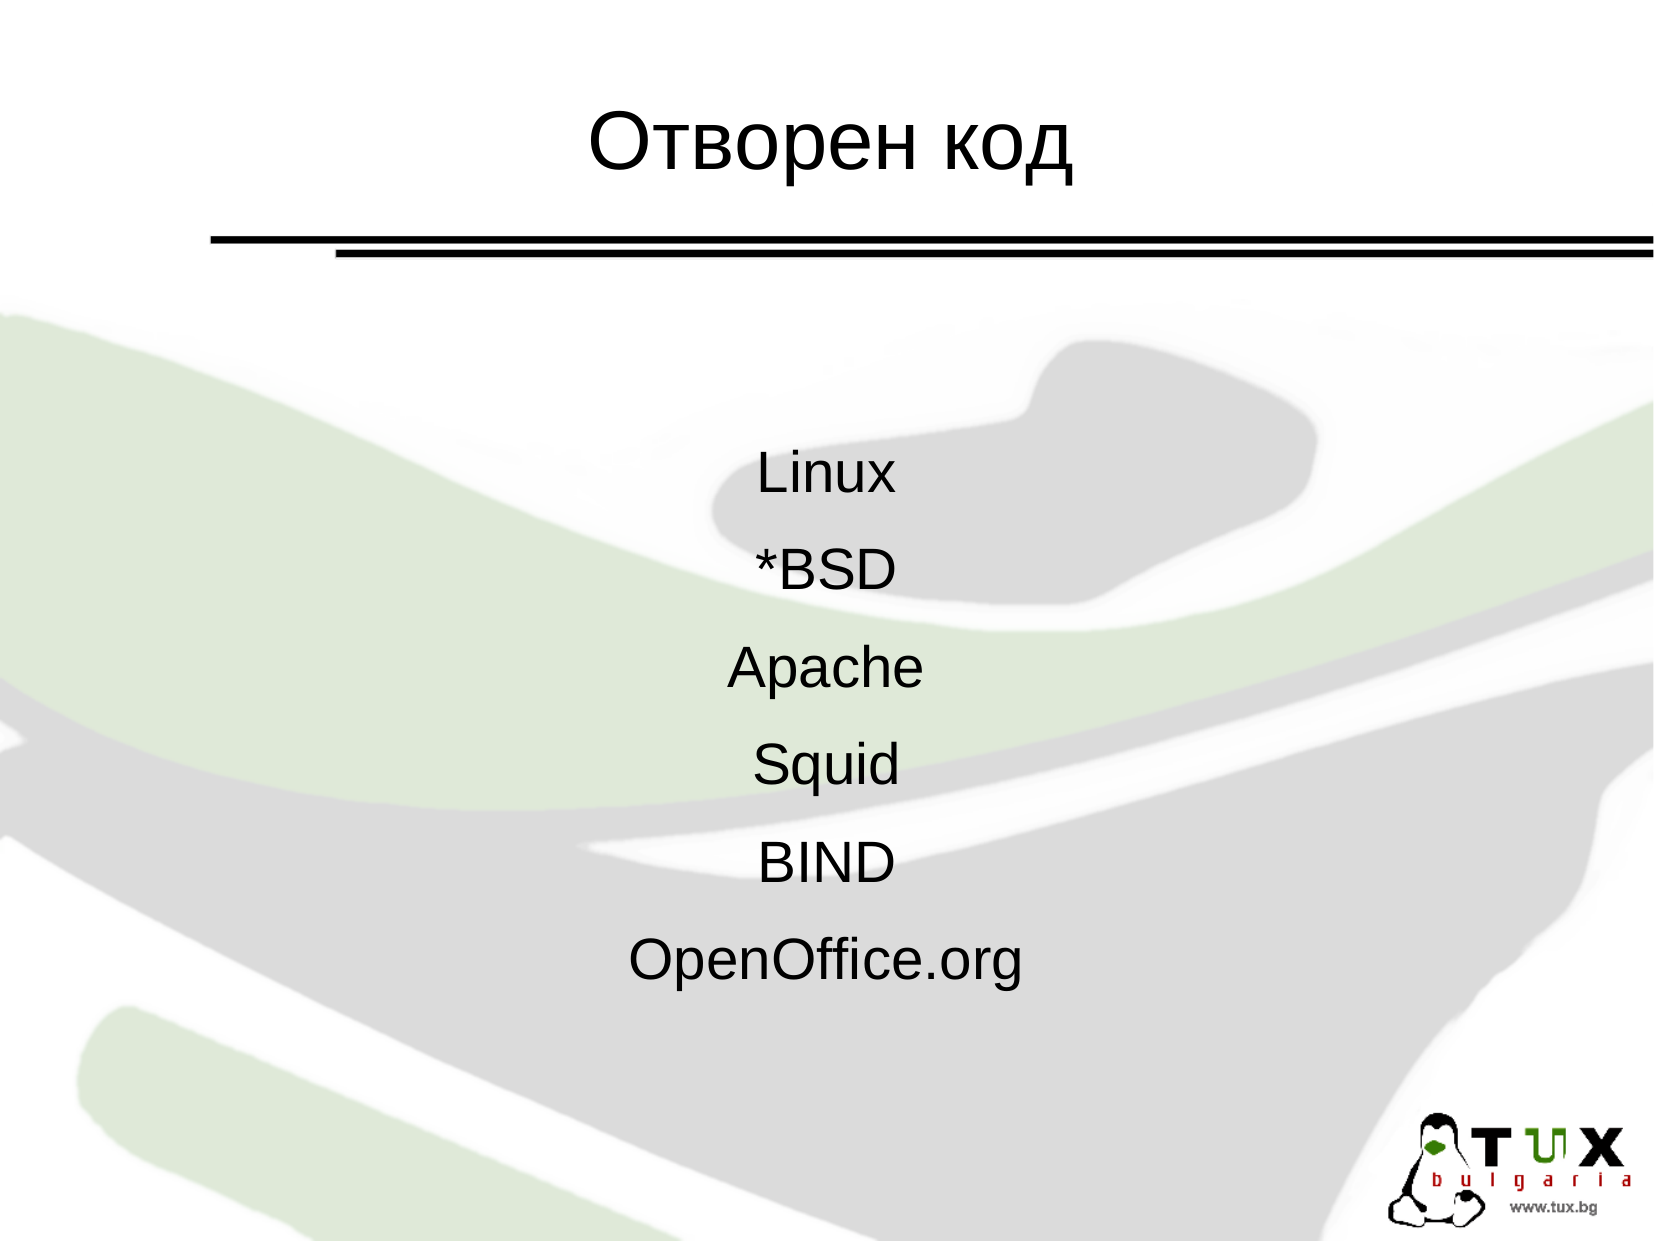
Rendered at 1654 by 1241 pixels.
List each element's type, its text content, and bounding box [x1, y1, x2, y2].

subtitle Linux *BSD Apache Squid BIND OpenOffice.org [82, 308, 1571, 1091]
picture [0, 0, 1654, 1241]
title Отворен код [86, 37, 1576, 245]
